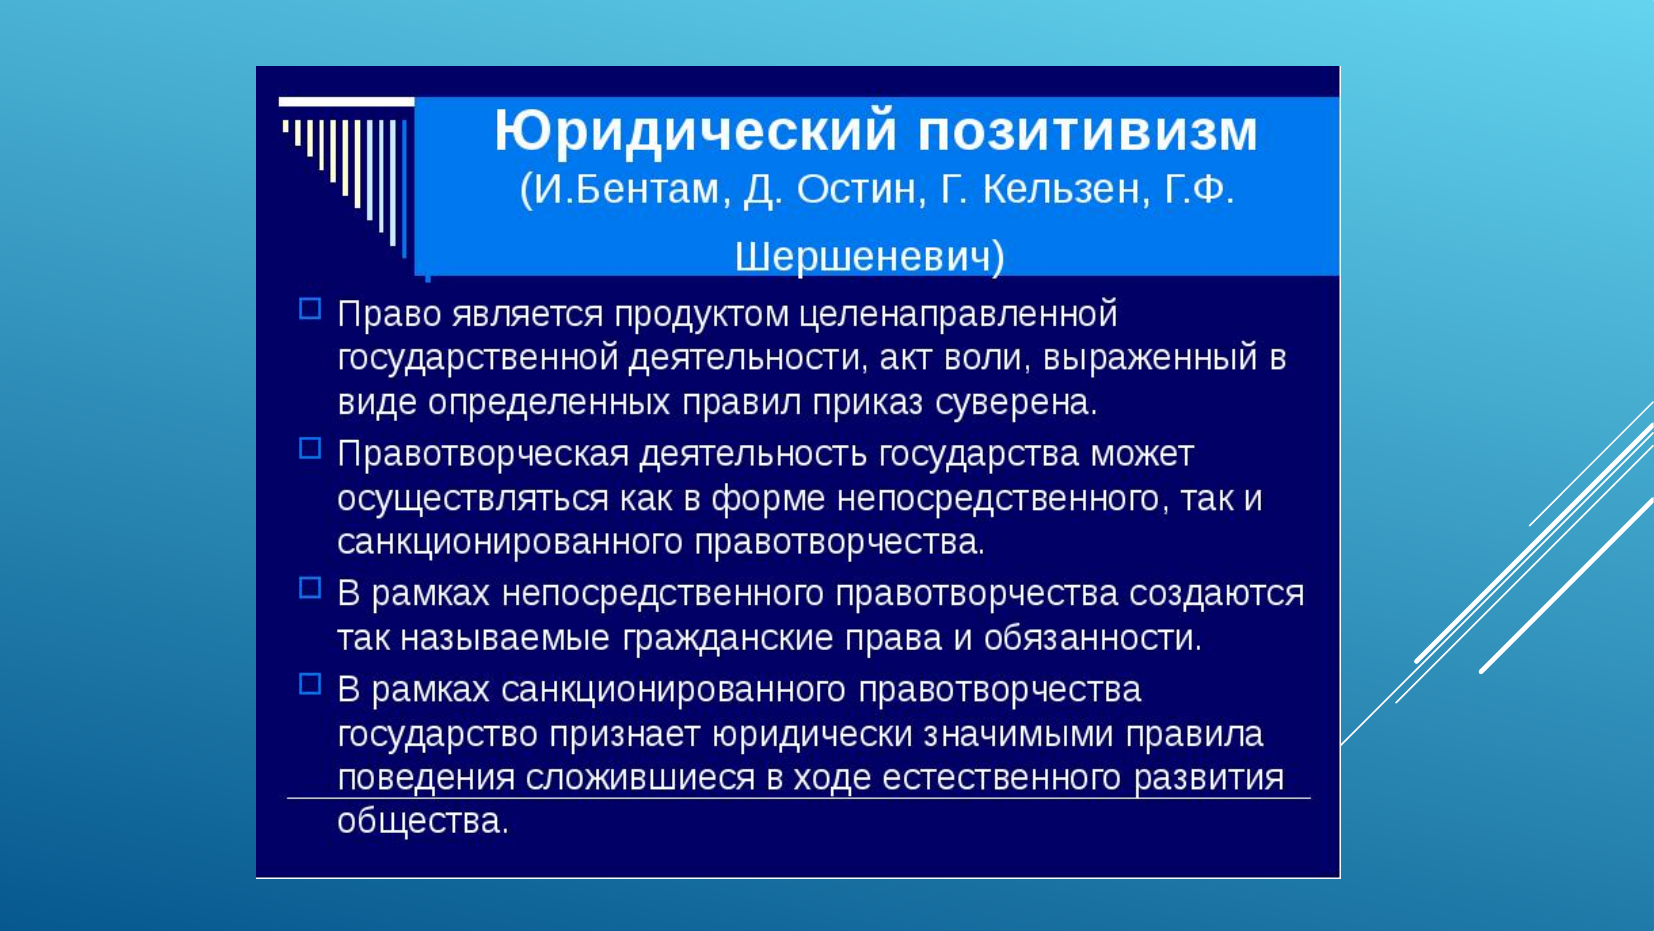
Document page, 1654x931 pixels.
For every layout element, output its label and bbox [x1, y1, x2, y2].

picture [256, 66, 1341, 879]
